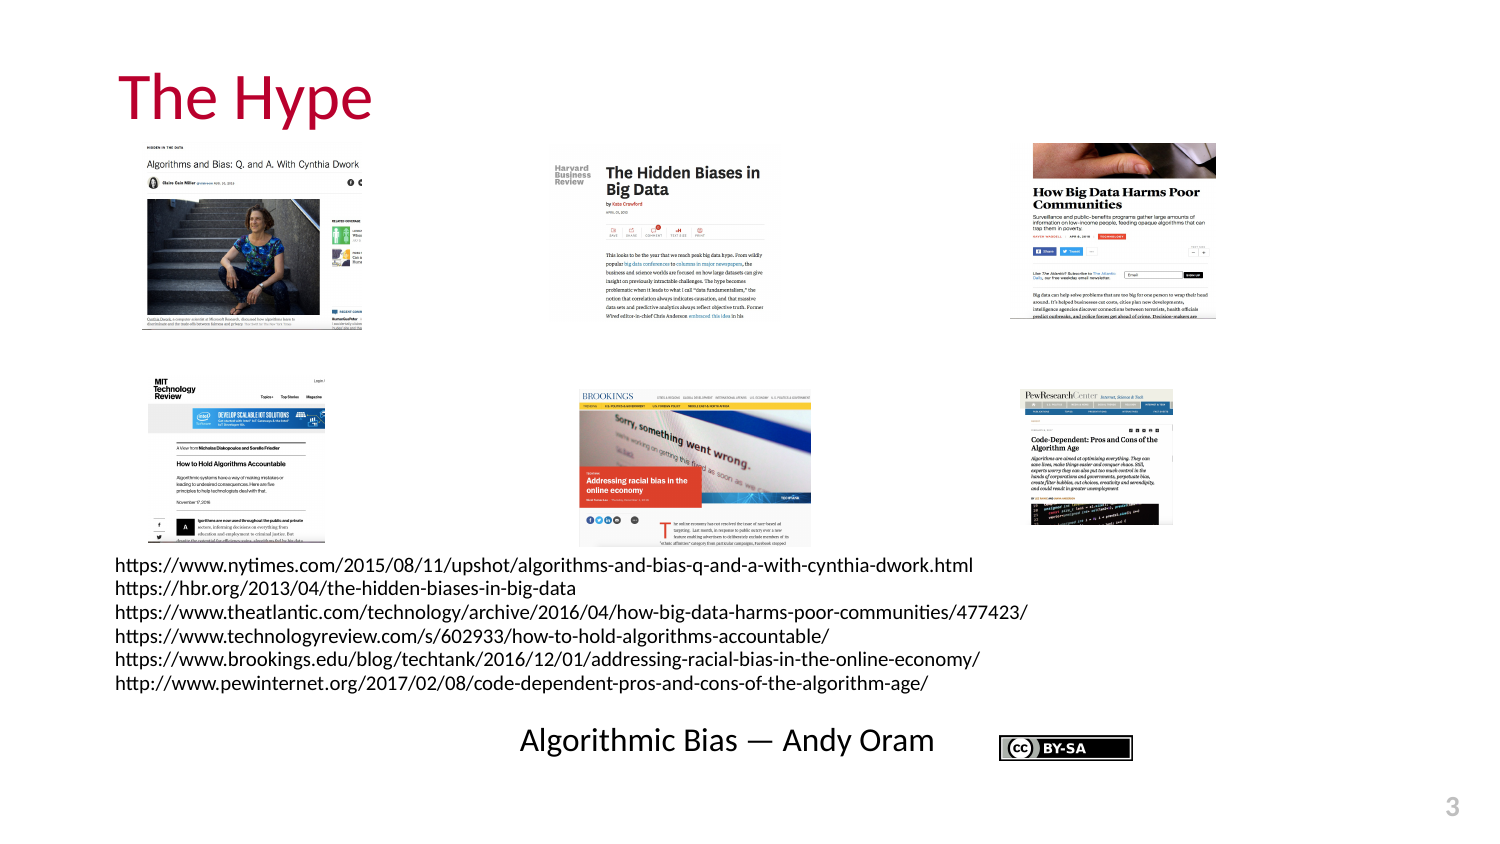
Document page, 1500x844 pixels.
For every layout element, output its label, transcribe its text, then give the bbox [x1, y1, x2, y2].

picture [148, 375, 325, 543]
list https://www.nytimes.com/2015/08/11/upshot/algorithms-and-bias-q-and-a-with-cynthia-dwork.html [100, 546, 1394, 570]
slide_number <number> [1125, 782, 1475, 828]
picture [999, 744, 1133, 761]
picture [1020, 389, 1173, 526]
title The Hype [103, 45, 1397, 208]
list https://hbr.org/2013/04/the-hidden-biases-in-big-data [100, 570, 1394, 617]
list https://www.brookings.edu/blog/techtank/2016/12/01/addressing-racial-bias-in-the-online-economy/ [100, 641, 1394, 664]
picture [1010, 143, 1216, 319]
picture [549, 144, 781, 322]
list Algorithmic Bias — Andy Oram [207, 744, 1248, 794]
picture [579, 389, 811, 547]
picture [142, 142, 362, 331]
list https://www.technologyreview.com/s/602933/how-to-hold-algorithms-accountable/ [100, 617, 1394, 641]
list http://www.pewinternet.org/2017/02/08/code-dependent-pros-and-cons-of-the-algorithm-age/ [100, 664, 1394, 744]
